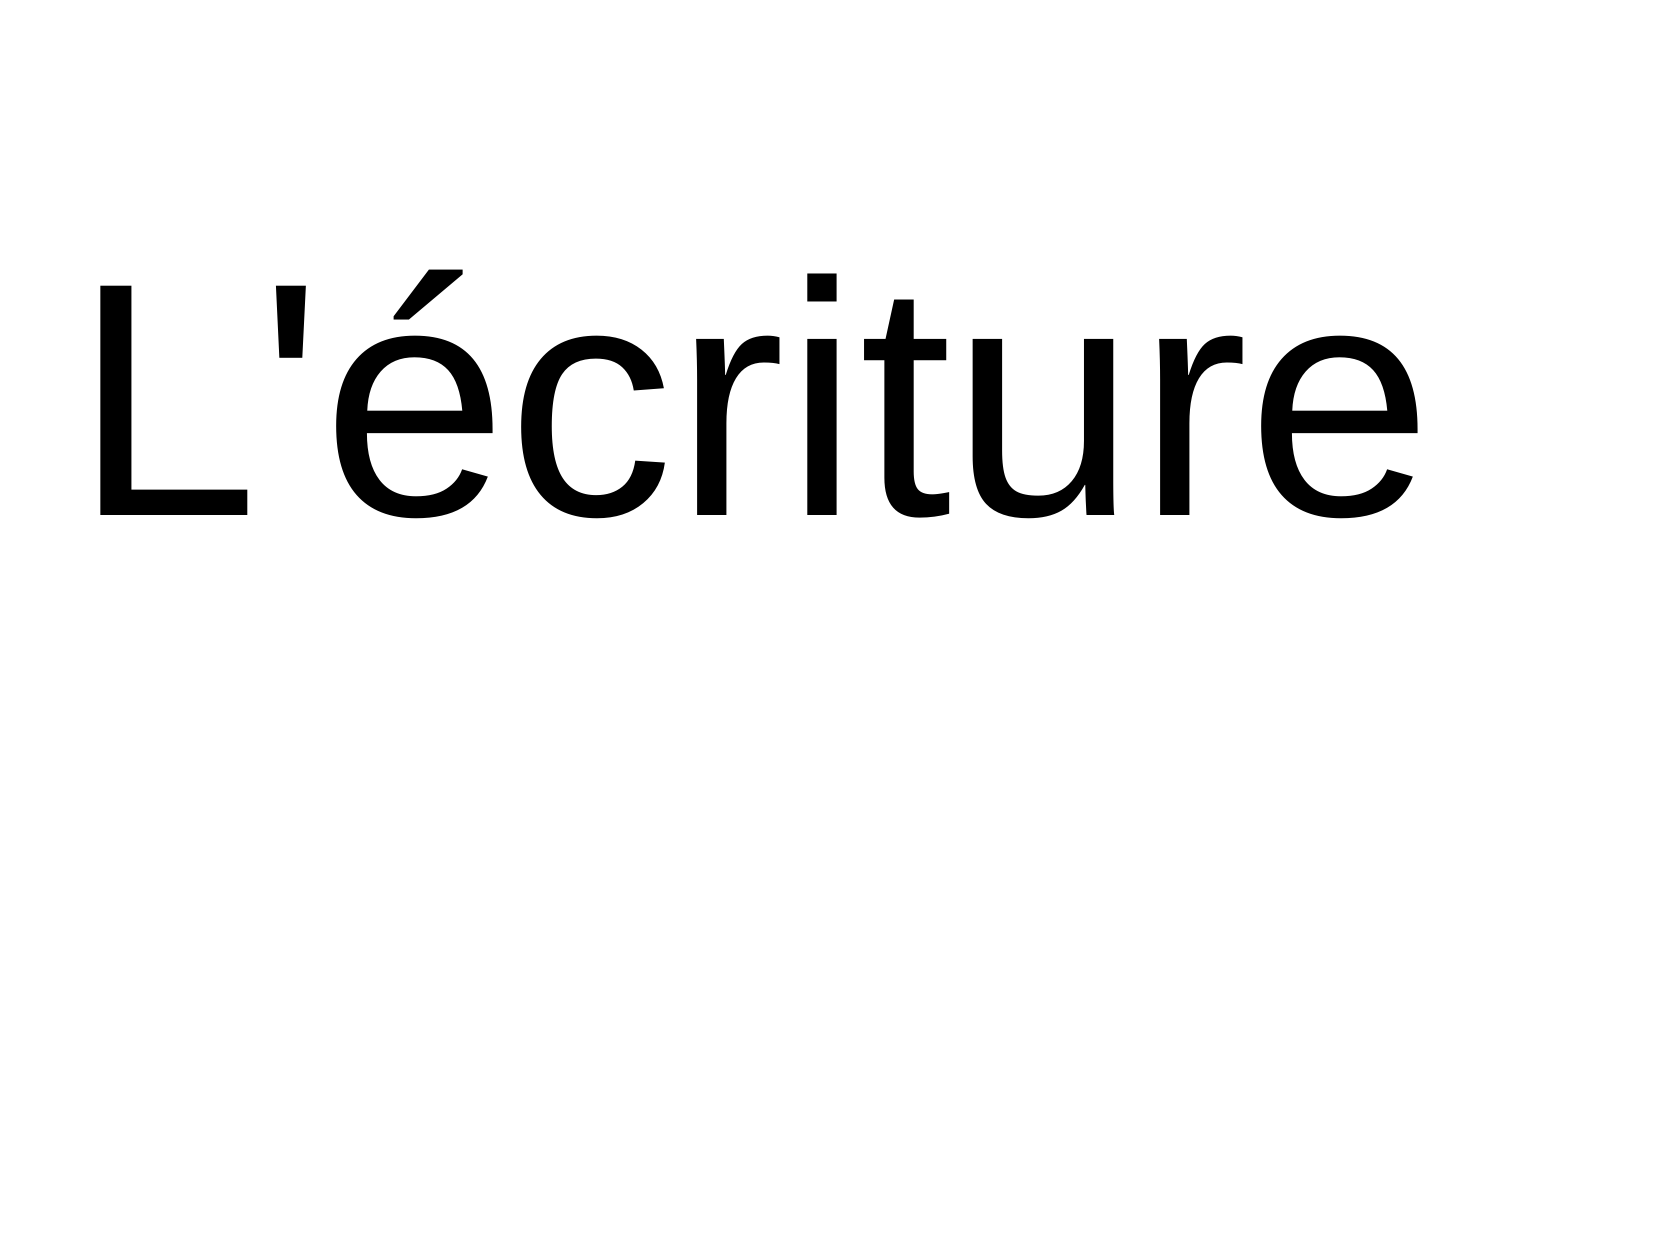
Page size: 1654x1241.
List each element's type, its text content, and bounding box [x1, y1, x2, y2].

text_box L'écriture [59, 206, 1625, 594]
